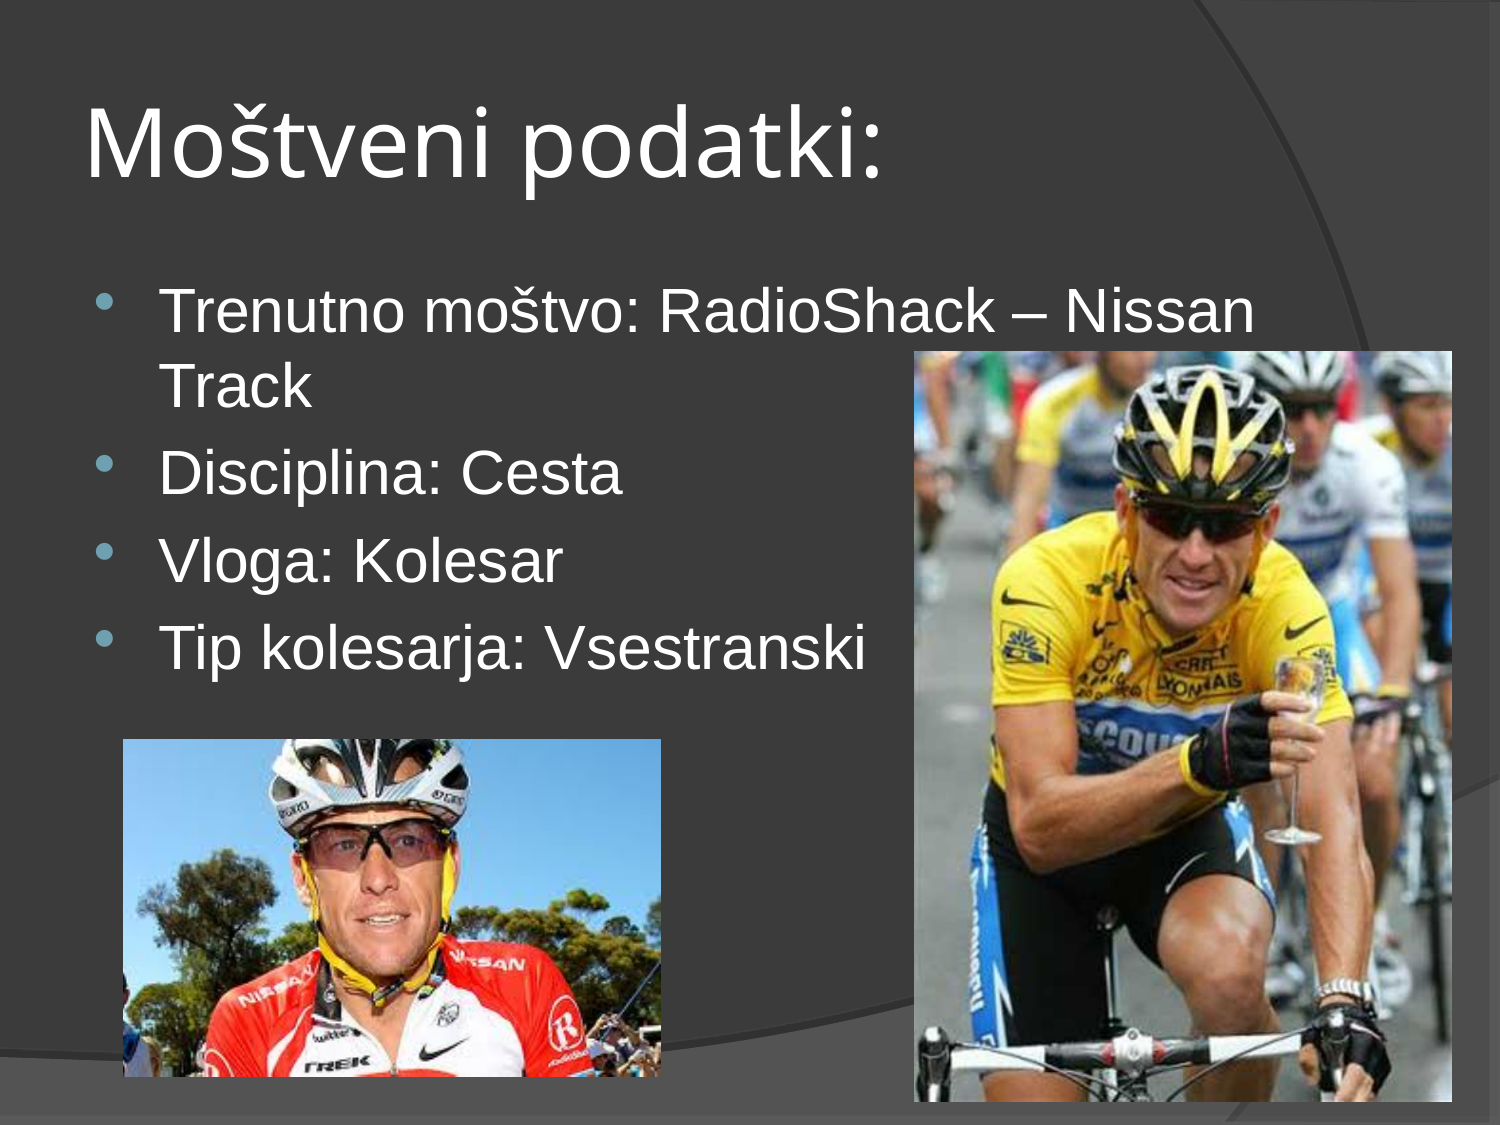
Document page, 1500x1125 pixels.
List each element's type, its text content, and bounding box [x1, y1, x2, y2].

picture [914, 351, 1452, 1102]
title Moštveni podatki: [75, 45, 1300, 233]
picture [123, 739, 661, 1078]
list Trenutno moštvo: RadioShack – Nissan Track Disciplina: Cesta Vloga: Kolesar Tip kolesarja: Vsestranski [75, 262, 1300, 1005]
